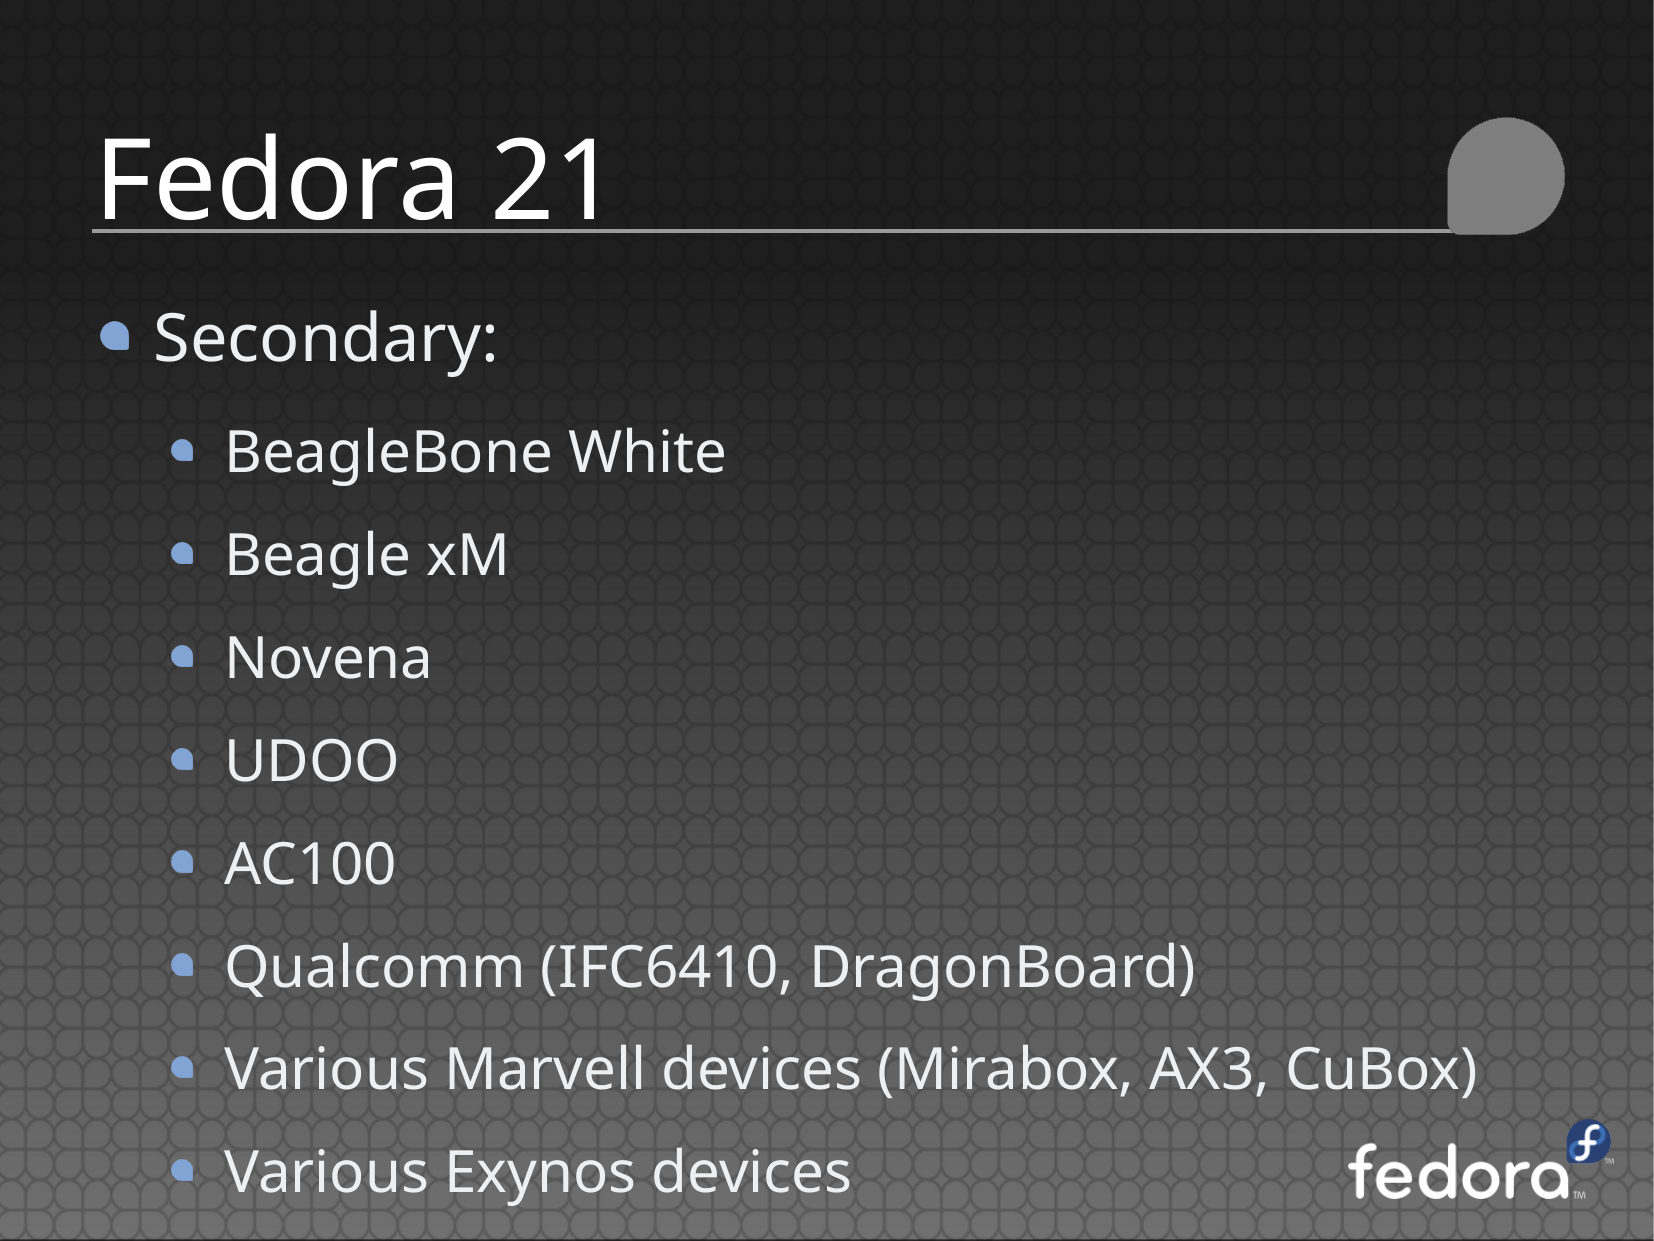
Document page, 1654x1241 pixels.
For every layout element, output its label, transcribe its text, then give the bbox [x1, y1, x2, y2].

title Fedora 21 [94, 100, 1426, 251]
picture [0, 0, 1654, 1241]
list Secondary: BeagleBone White Beagle xM Novena UDOO AC100 Qualcomm (IFC6410, DragonBoard) Various Marvell devices (Mirabox, AX3, CuBox) Various Exynos devices [82, 290, 1571, 1173]
